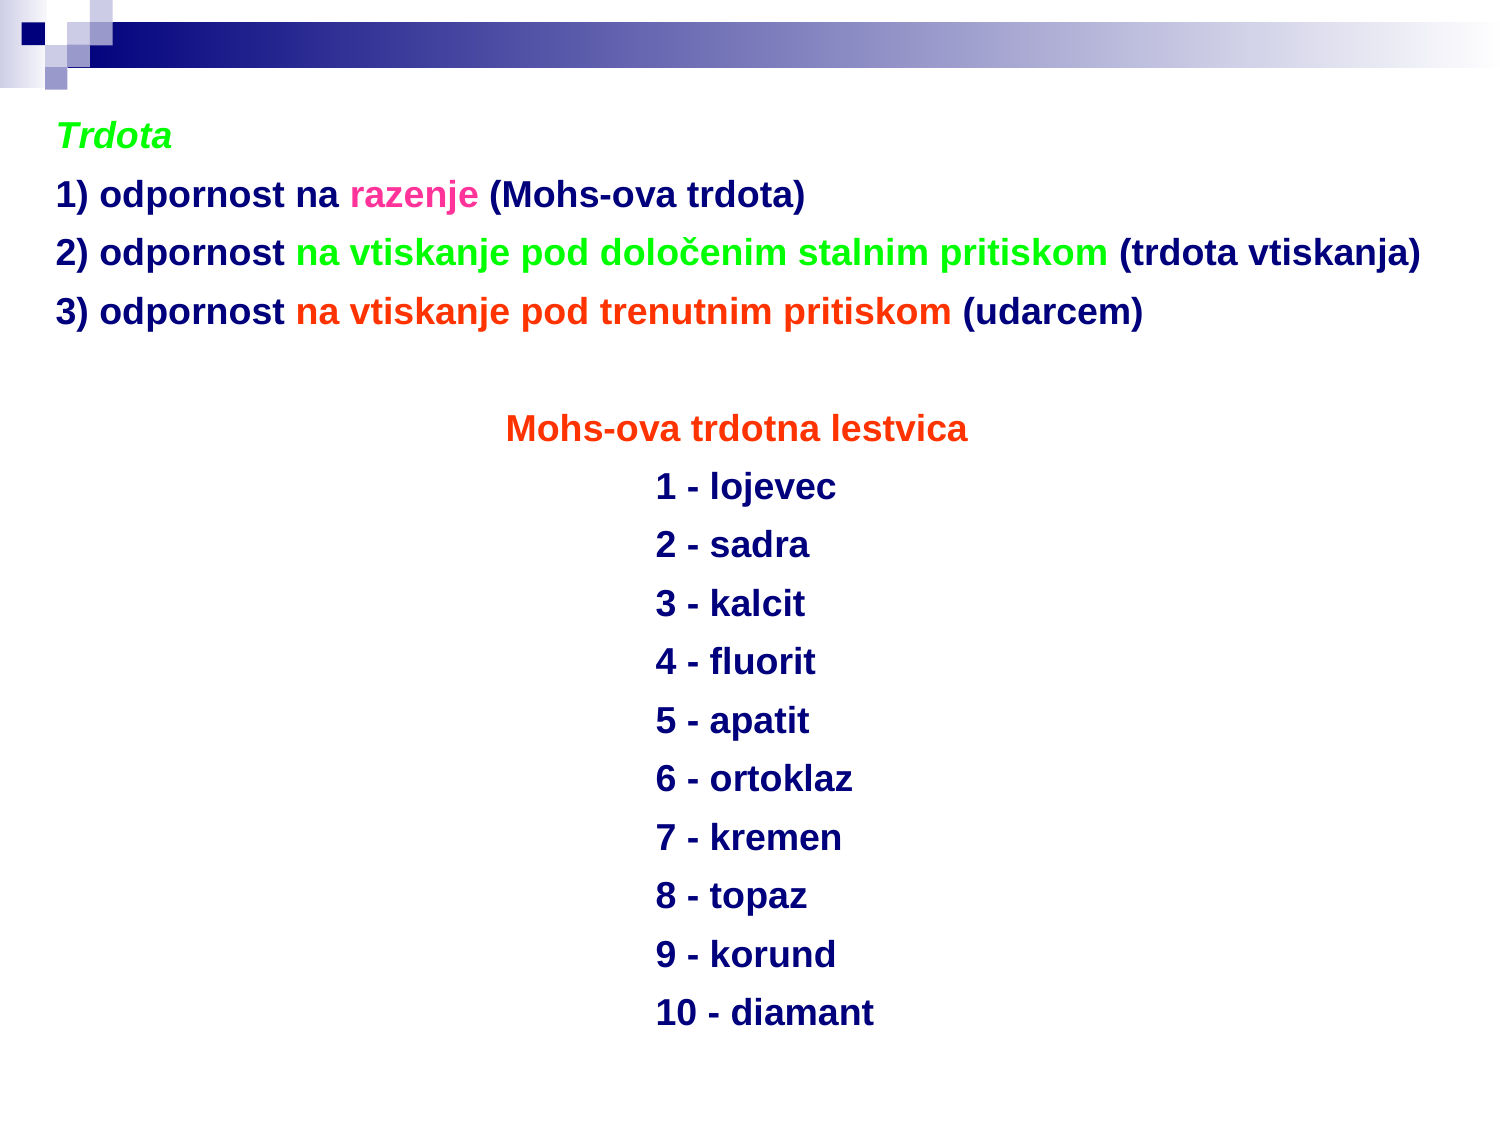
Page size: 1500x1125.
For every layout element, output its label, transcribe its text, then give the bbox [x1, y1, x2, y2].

text_box Trdota 1) odpornost na razenje (Mohs-ova trdota) 2) odpornost na vtiskanje pod določenim stalnim pritiskom (trdota vtiskanja) 3) odpornost na vtiskanje pod trenutnim pritiskom (udarcem) Mohs-ova trdotna lestvica 1 - lojevec 2 - sadra 3 - kalcit 4 - fluorit 5 - apatit 6 - ortoklaz 7 - kremen 8 - topaz 9 - korund 10 - diamant [40, 90, 1437, 1041]
